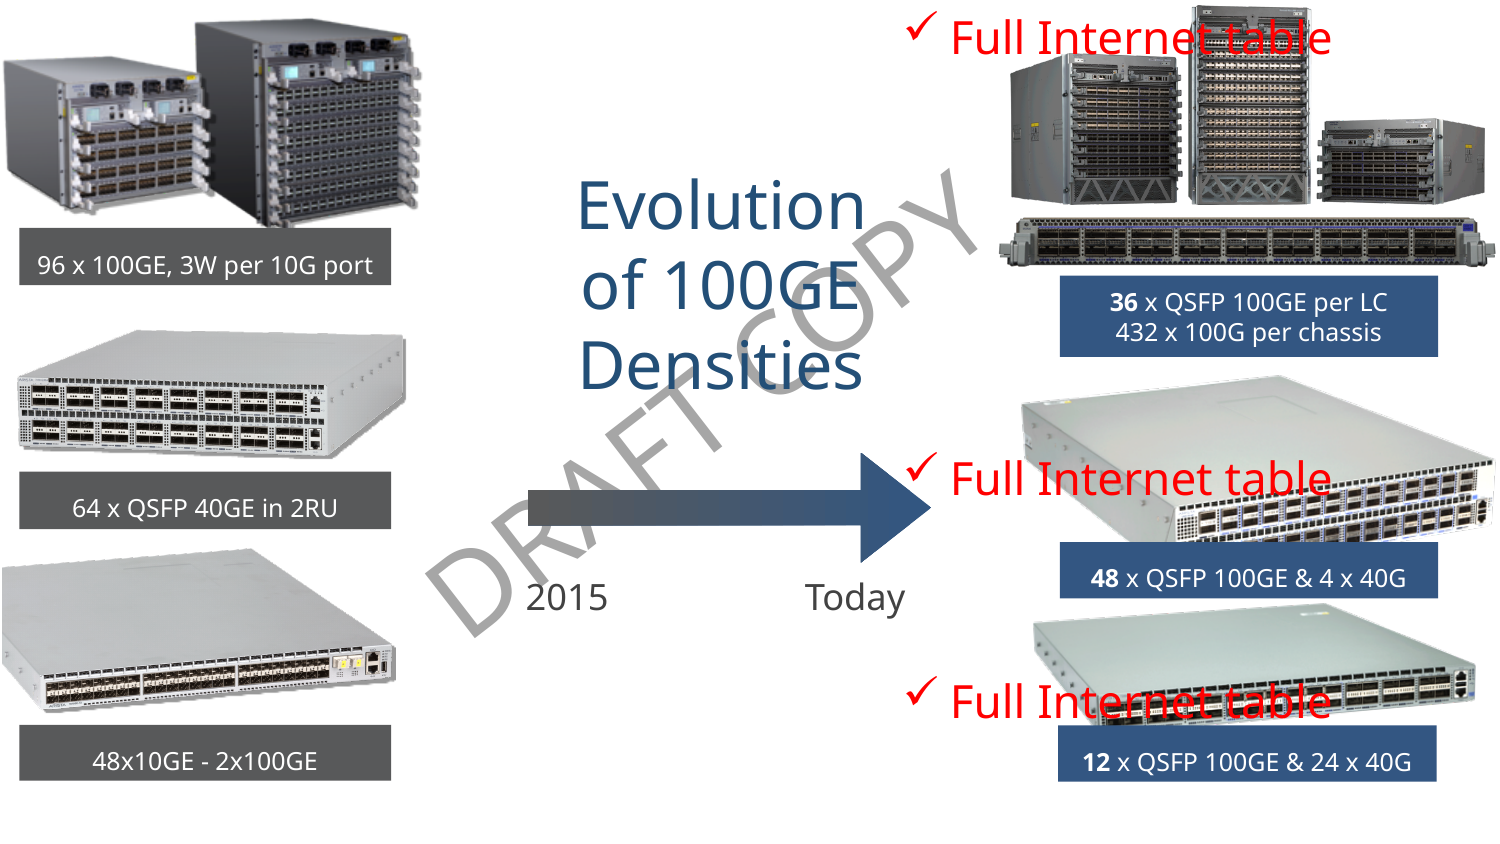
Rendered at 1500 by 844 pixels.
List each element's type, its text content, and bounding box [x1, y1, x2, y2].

text_box 48 x QSFP 100GE & 4 x 40G [1059, 542, 1439, 599]
picture [1010, 5, 1485, 206]
text_box Full Internet table [888, 665, 1348, 736]
title Evolution of 100GE Densities [533, 154, 910, 412]
text_box 36 x QSFP 100GE per LC 432 x 100G per chassis [1059, 275, 1439, 357]
text_box 12 x QSFP 100GE & 24 x 40G [1058, 725, 1437, 782]
picture [0, 11, 433, 238]
picture [994, 212, 1500, 271]
text_box Full Internet table [888, 1, 1348, 71]
text_box Full Internet table [888, 441, 1348, 512]
picture [17, 329, 403, 457]
text_box [528, 452, 926, 553]
text_box 96 x 100GE, 3W per 10G port [19, 227, 392, 286]
text_box 2015 [468, 553, 666, 639]
picture [1029, 599, 1480, 739]
picture [2, 548, 392, 710]
picture [1018, 372, 1499, 584]
text_box Today [756, 553, 954, 639]
text_box 48x10GE - 2x100GE [19, 724, 392, 781]
text_box 64 x QSFP 40GE in 2RU [19, 471, 392, 530]
